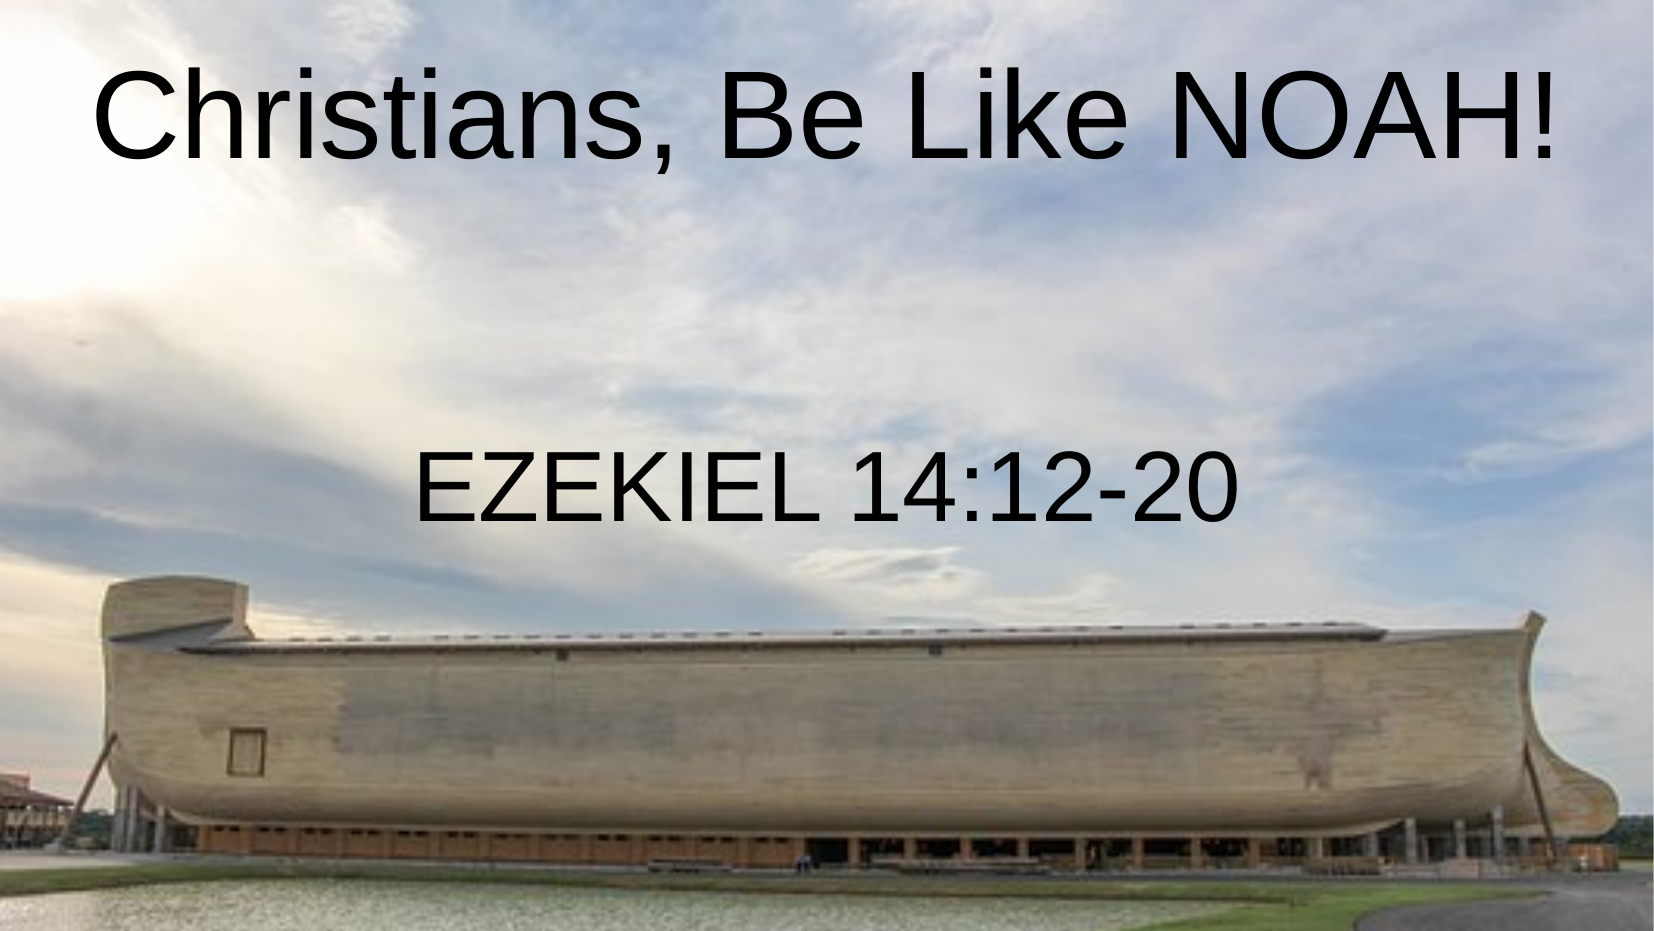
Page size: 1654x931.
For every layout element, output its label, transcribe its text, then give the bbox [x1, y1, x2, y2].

picture [0, 0, 1654, 931]
title Christians, Be Like NOAH! [82, 37, 1571, 193]
subtitle EZEKIEL 14:12-20 [82, 217, 1571, 758]
